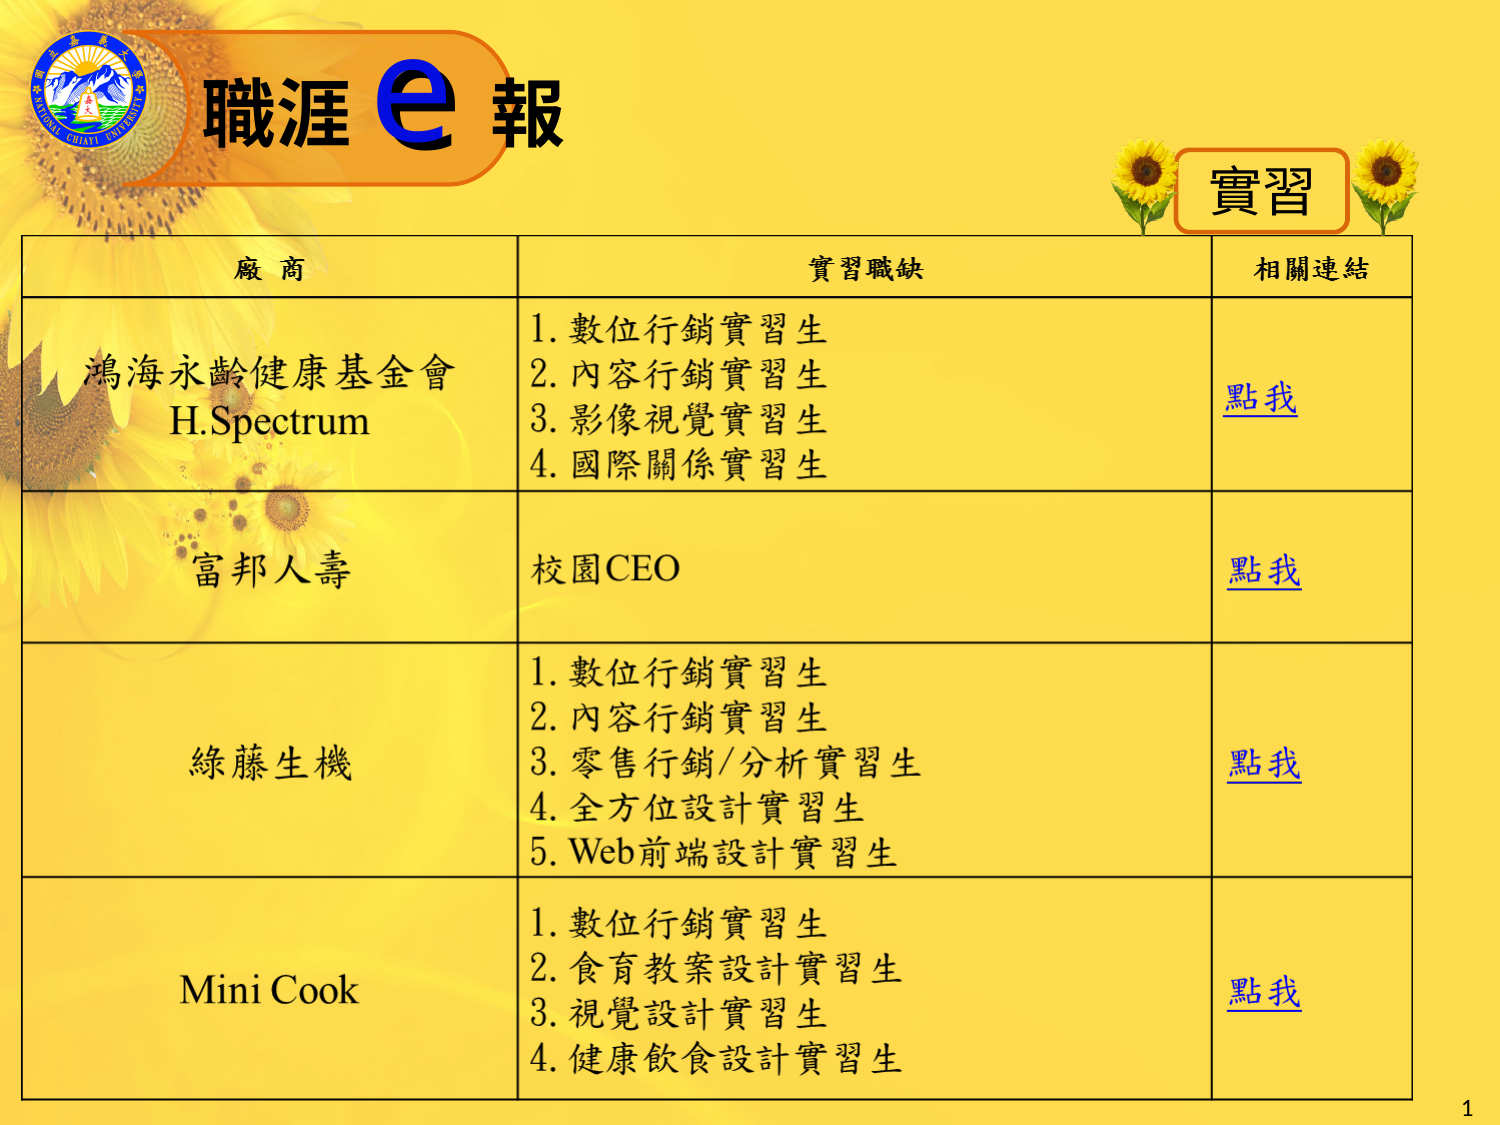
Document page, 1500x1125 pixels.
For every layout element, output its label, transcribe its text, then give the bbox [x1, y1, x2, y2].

text_box [123, 32, 186, 86]
picture [29, 30, 148, 150]
text_box [123, 130, 469, 185]
picture [21, 135, 1434, 1103]
text_box 實習 [1194, 149, 1333, 231]
text_box 1 [1445, 1084, 1490, 1125]
text_box 職涯e報 [186, 0, 609, 181]
